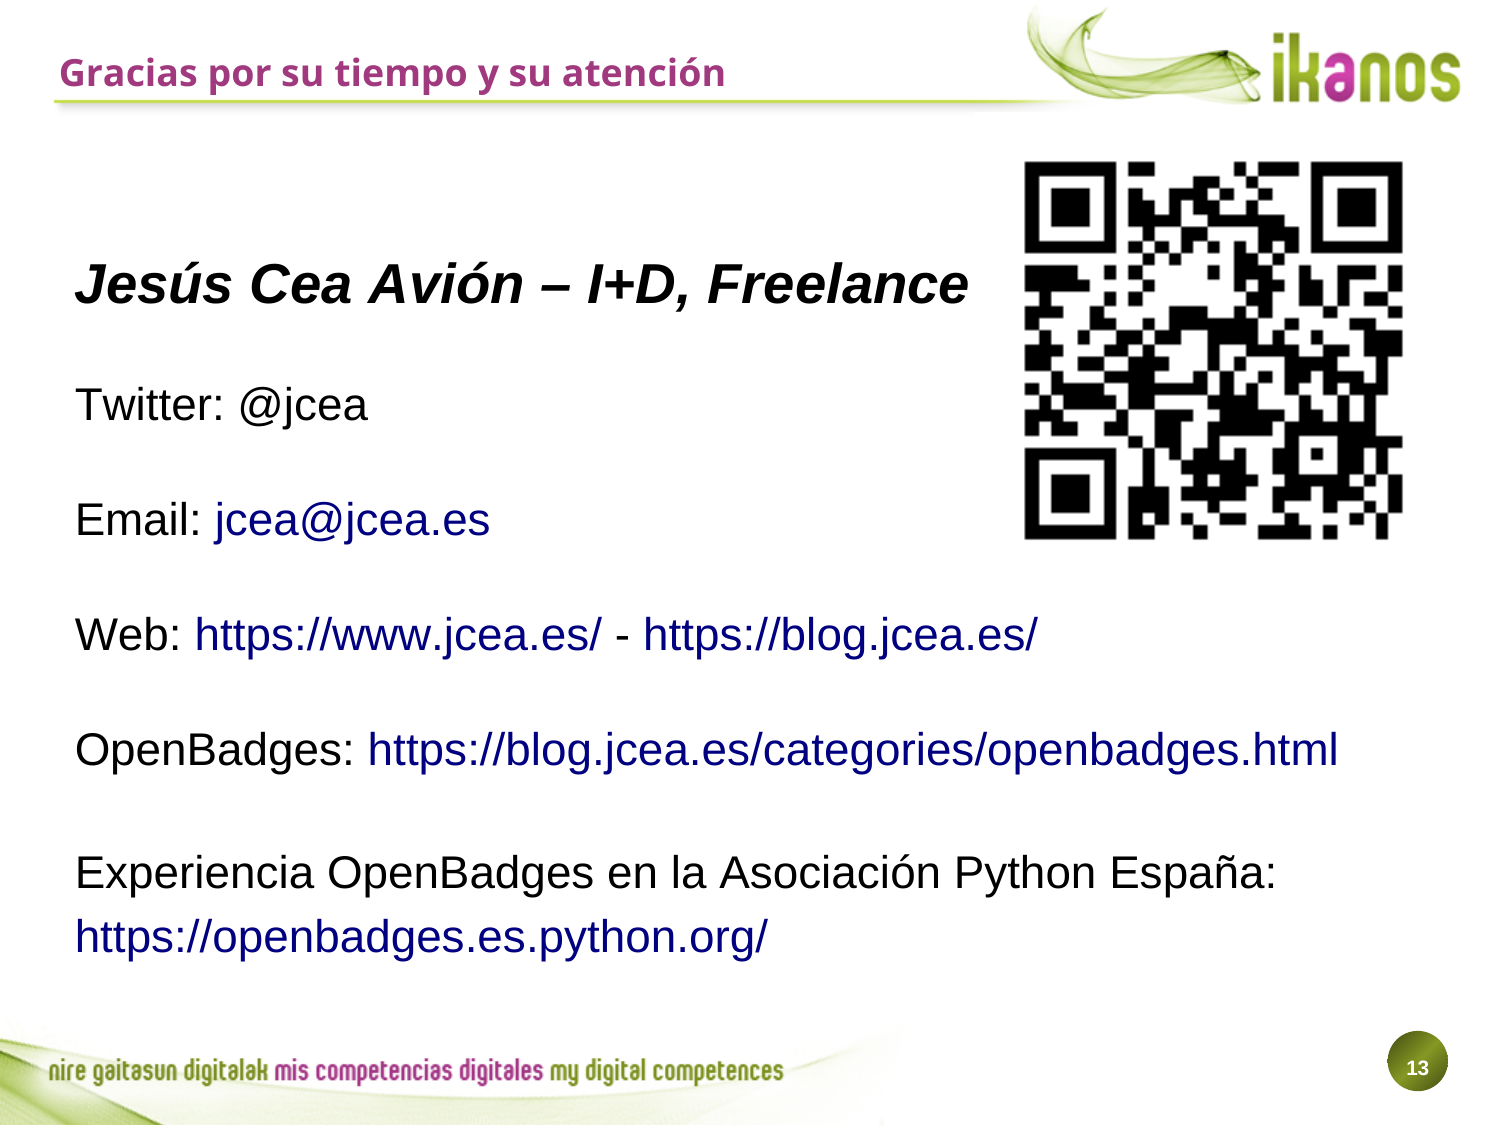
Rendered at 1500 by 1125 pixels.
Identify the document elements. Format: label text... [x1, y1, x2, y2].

text_box Jesús Cea Avión – I+D, Freelance Twitter: @jcea Email: jcea@jcea.es Web: https://www.jcea.es/ - https://blog.jcea.es/ OpenBadges: https://blog.jcea.es/categories/openbadges.html Experiencia OpenBadges en la Asociación Python España: https://openbadges.es.python.org/ [60, 179, 1441, 969]
text_box Gracias por su tiempo y su atención [43, 41, 1010, 103]
picture [0, 0, 1500, 1125]
